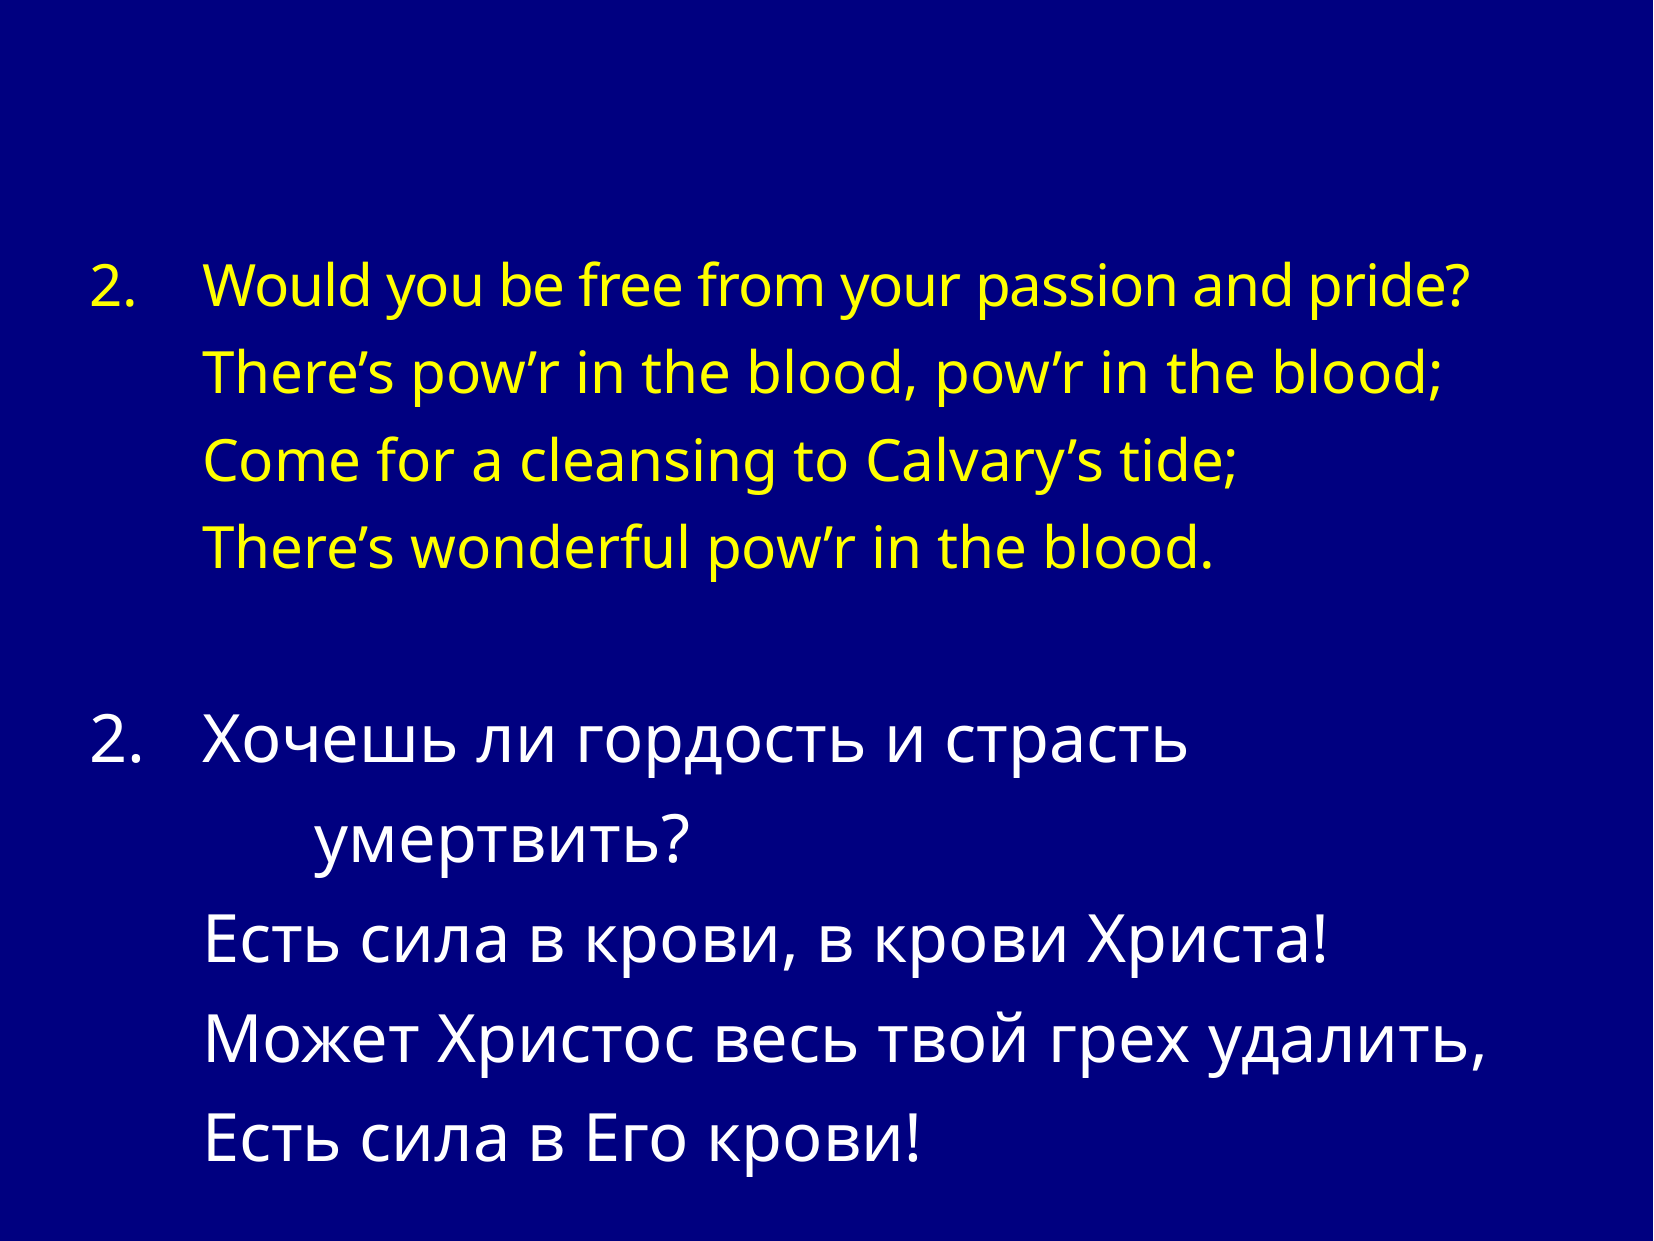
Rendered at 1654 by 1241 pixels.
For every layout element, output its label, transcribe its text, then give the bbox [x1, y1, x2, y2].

text_box 2. Хочешь ли гордость и страсть умертвить? Есть сила в крови, в крови Христа! Может Христос весь твой грех удалить, Есть сила в Его крови! [75, 675, 1653, 1163]
text_box 2. Would you be free from your passion and pride? There’s pow’r in the blood, pow’r in the blood; Come for a cleansing to Calvary’s tide; There’s wonderful pow’r in the blood. [75, 150, 1653, 638]
